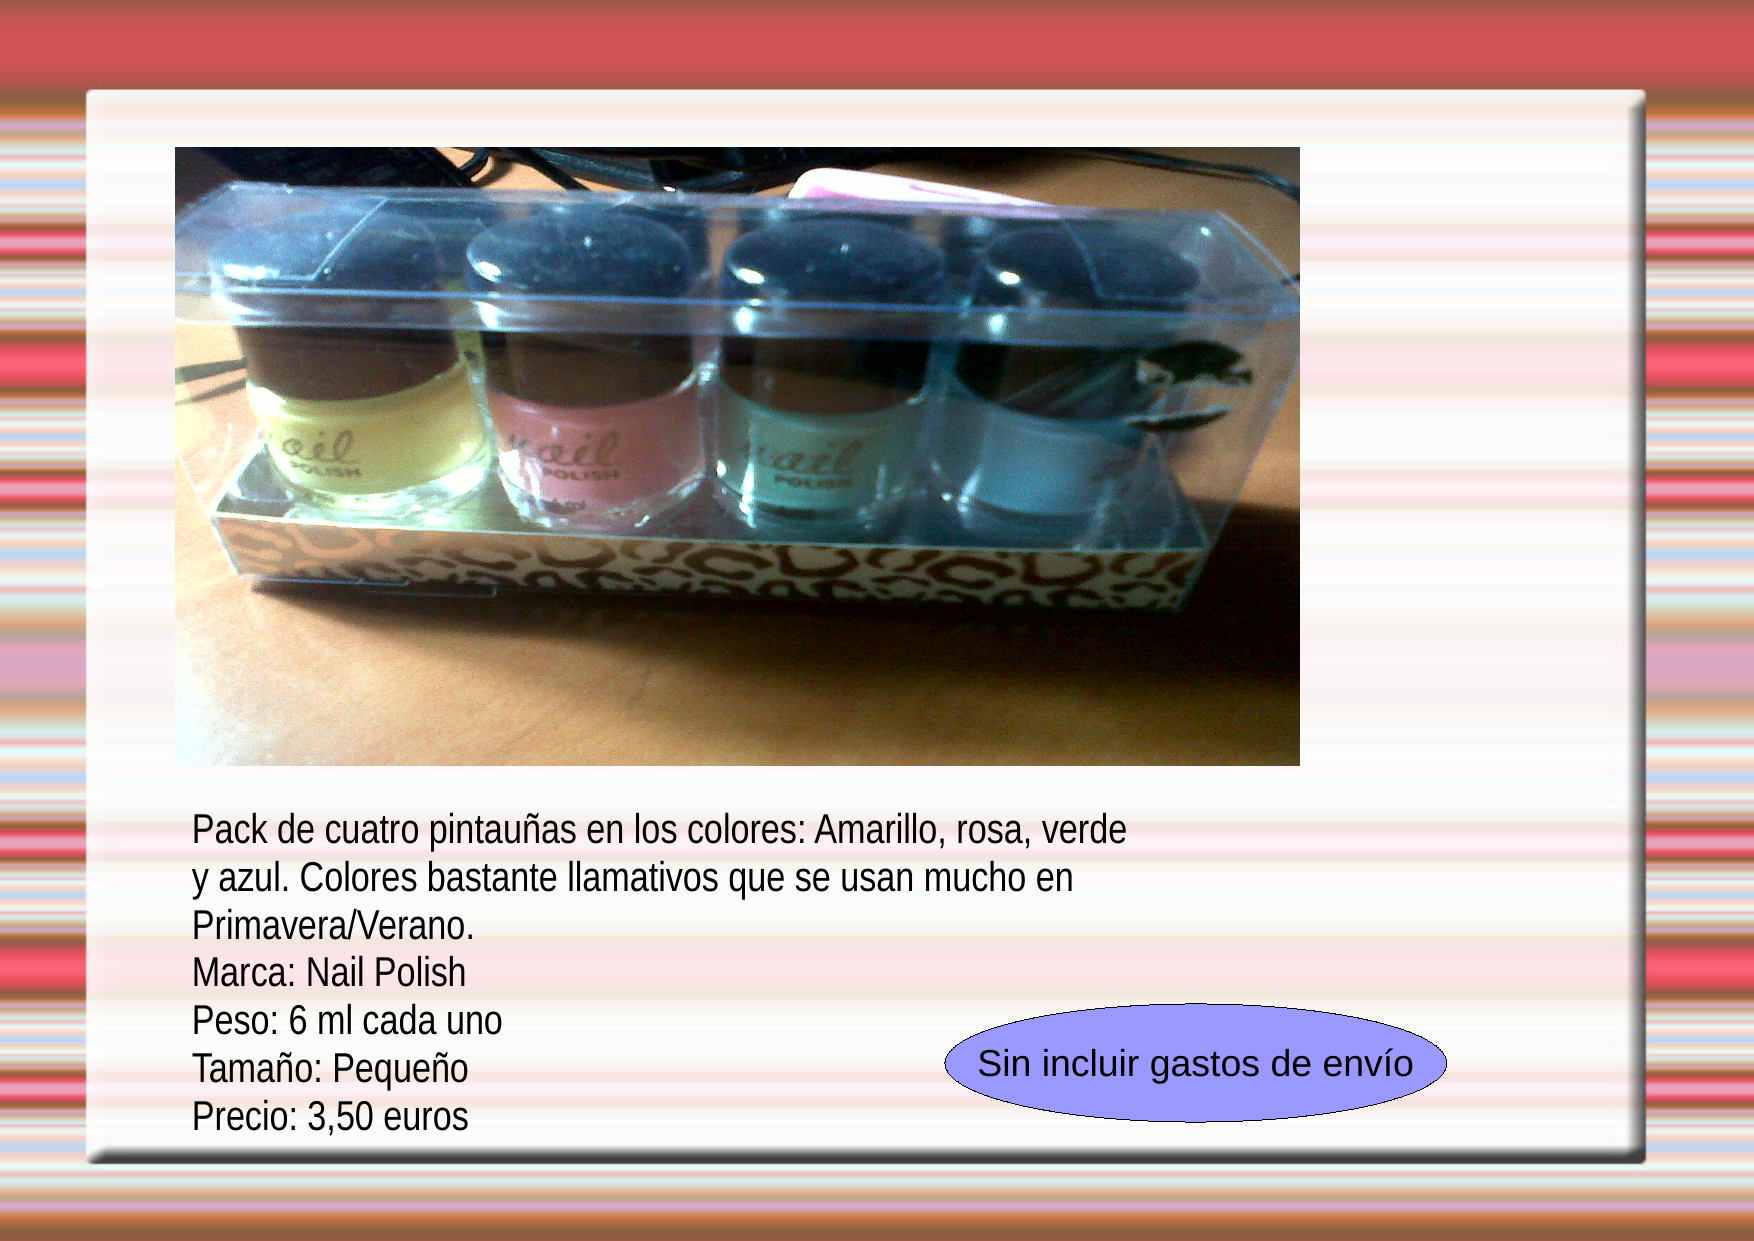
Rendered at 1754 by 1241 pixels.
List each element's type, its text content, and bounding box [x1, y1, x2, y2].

picture [0, 0, 1754, 1241]
text_box Sin incluir gastos de envío [944, 1003, 1447, 1123]
text_box Pack de cuatro pintauñas en los colores: Amarillo, rosa, verde y azul. Colores bastante llamativos que se usan mucho en Primavera/Verano. Marca: Nail Polish Peso: 6 ml cada uno Tamaño: Pequeño Precio: 3,50 euros [177, 797, 1152, 1227]
